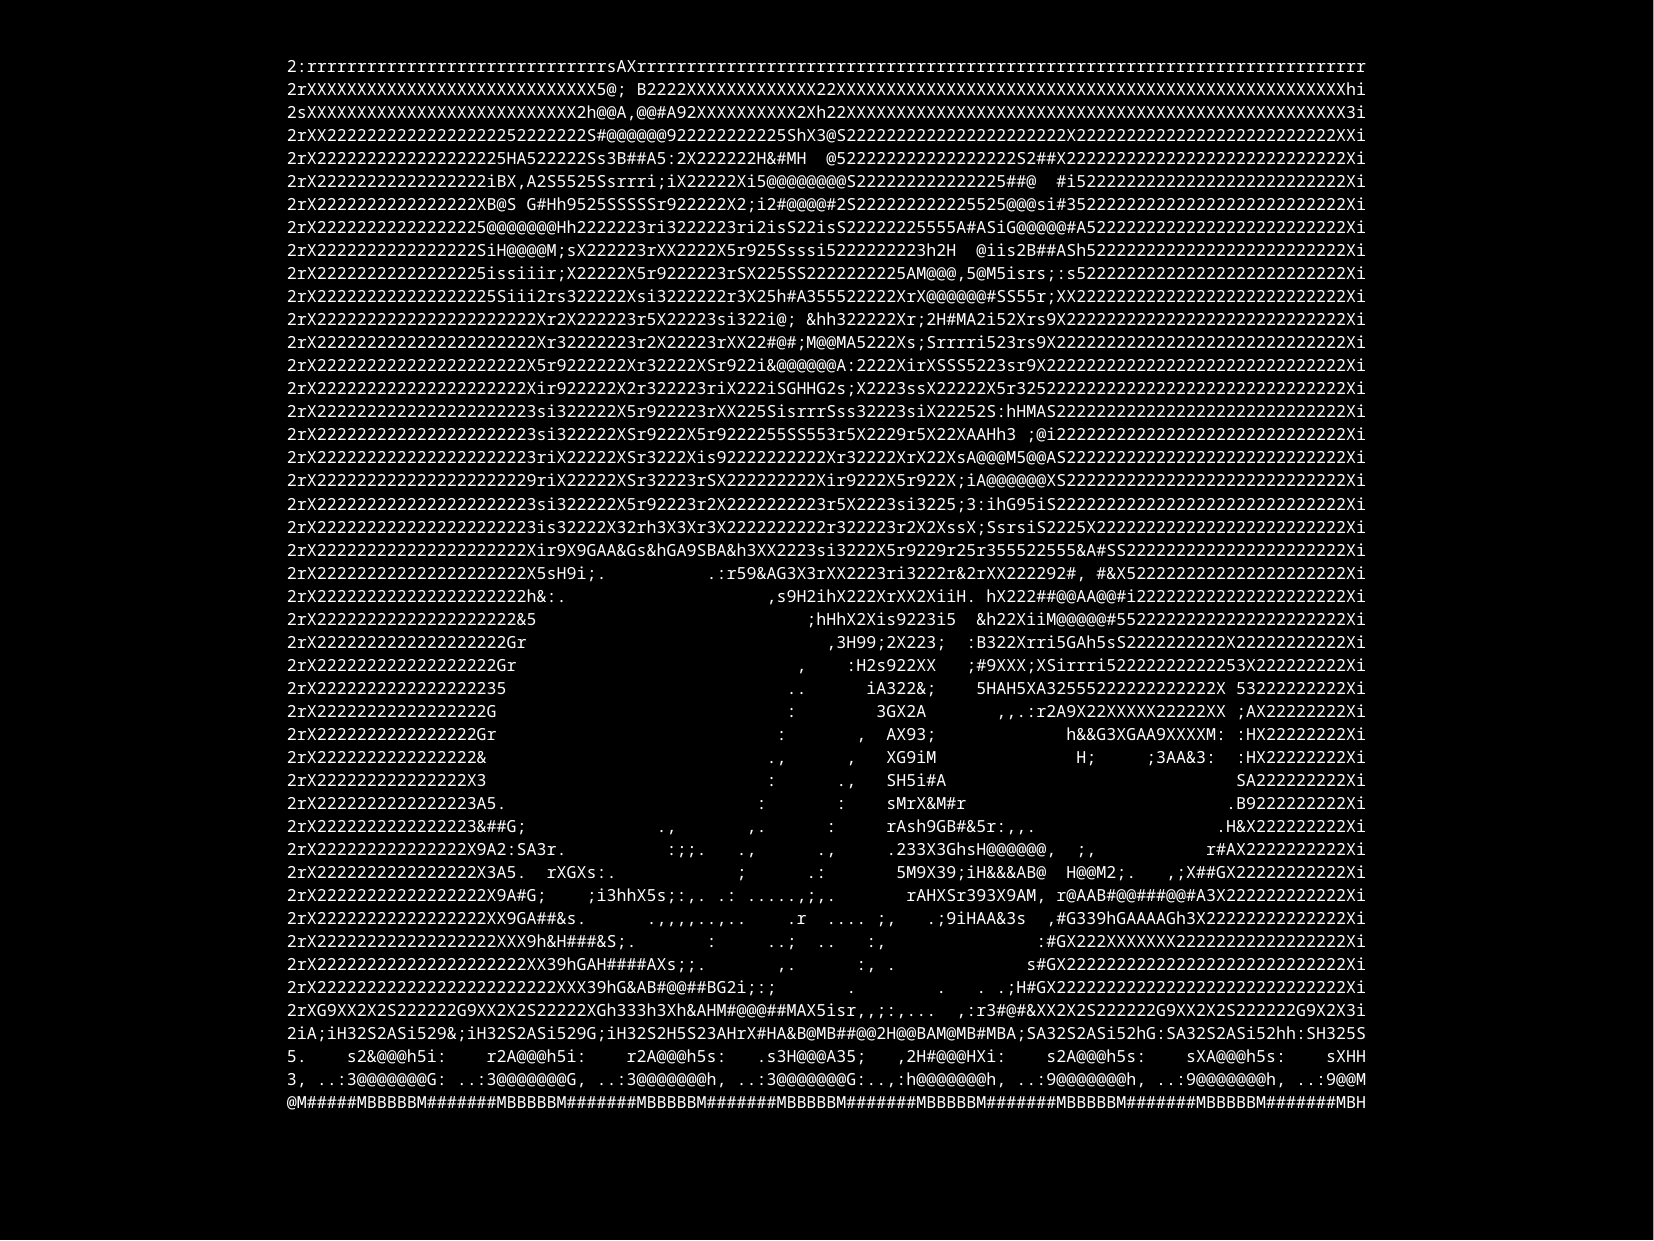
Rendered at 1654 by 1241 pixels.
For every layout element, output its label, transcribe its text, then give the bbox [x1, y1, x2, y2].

title 2:rrrrrrrrrrrrrrrrrrrrrrrrrrrrrrsAXrrrrrrrrrrrrrrrrrrrrrrrrrrrrrrrrrrrrrrrrrrrrrrrrrrrrrrrrrrrrrrrrrrrrrrrrr 2rXXXXXXXXXXXXXXXXXXXXXXXXXXXXX5@; B2222XXXXXXXXXXXXX22XXXXXXXXXXXXXXXXXXXXXXXXXXXXXXXXXXXXXXXXXXXXXXXXXXXhi 2sXXXXXXXXXXXXXXXXXXXXXXXXXXX2h@@A,@@#A92XXXXXXXXXX2Xh22XXXXXXXXXXXXXXXXXXXXXXXXXXXXXXXXXXXXXXXXXXXXXXXXXX3i 2rXX22222222222222222252222222S#@@@@@@922222222225ShX3@S2222222222222222222222X22222222222222222222222222XXi 2rX2222222222222222225HA522222Ss3B##A5:2X222222H&#MH @522222222222222222S2##X2222222222222222222222222222Xi 2rX22222222222222222iBX,A2S5525Ssrrri;iX22222Xi5@@@@@@@@S222222222222225##@ #i522222222222222222222222222Xi 2rX2222222222222222XB@S G#Hh9525SSSSSr922222X2;i2#@@@@#2S222222222225525@@@si#3522222222222222222222222222Xi 2rX22222222222222225@@@@@@@Hh2222223ri3222223ri2isS22isS22222225555A#ASiG@@@@@#A52222222222222222222222222Xi 2rX2222222222222222SiH@@@@M;sX222223rXX2222X5r925Ssssi5222222223h2H @iis2B##ASh52222222222222222222222222Xi 2rX22222222222222225issiiir;X22222X5r9222223rSX225SS2222222225AM@@@,5@M5isrs;:s522222222222222222222222222Xi 2rX222222222222222225Siii2rs322222Xsi3222222r3X25h#A355522222XrX@@@@@@#SS55r;XX222222222222222222222222222Xi 2rX2222222222222222222222Xr2X222223r5X22223si322i@; &hh322222Xr;2H#MA2i52Xrs9X2222222222222222222222222222Xi 2rX2222222222222222222222Xr32222223r2X22223rXX22#@#;M@@MA5222Xs;Srrrri523rs9X22222222222222222222222222222Xi 2rX222222222222222222222X5r9222222Xr32222XSr922i&@@@@@@A:2222XirXSSS5223sr9X222222222222222222222222222222Xi 2rX222222222222222222222Xir922222X2r322223riX222iSGHHG2s;X2223ssX22222X5r325222222222222222222222222222222Xi 2rX2222222222222222222223si322222X5r922223rXX225SisrrrSss32223siX22252S:hHMAS22222222222222222222222222222Xi 2rX2222222222222222222223si322222XSr9222X5r9222255SS553r5X2229r5X22XAAHh3 ;@i22222222222222222222222222222Xi 2rX2222222222222222222223riX22222XSr3222Xis92222222222Xr32222XrX22XsA@@@M5@@AS2222222222222222222222222222Xi 2rX2222222222222222222229riX22222XSr32223rSX222222222Xir9222X5r922X;iA@@@@@@XS2222222222222222222222222222Xi 2rX2222222222222222222223si322222X5r92223r2X2222222223r5X2223si3225;3:ihG95iS22222222222222222222222222222Xi 2rX2222222222222222222223is32222X32rh3X3Xr3X2222222222r322223r2X2XssX;SsrsiS2225X2222222222222222222222222Xi 2rX222222222222222222222Xir9X9GAA&Gs&hGA9SBA&h3XX2223si3222X5r9229r25r355522555&A#SS2222222222222222222222Xi 2rX222222222222222222222X5sH9i;. .:r59&AG3X3rXX2223ri3222r&2rXX222292#, #&X5222222222222222222222Xi 2rX222222222222222222222h&:. ,s9H2ihX222XrXX2XiiH. hX222##@@AA@@#i222222222222222222222Xi 2rX22222222222222222222&5 ;hHhX2Xis9223i5 &h22XiiM@@@@@#55222222222222222222222Xi 2rX2222222222222222222Gr ,3H99;2X223; :B322Xrri5GAh5sS2222222222X22222222222Xi 2rX222222222222222222Gr , :H2s922XX ;#9XXX;XSirrri52222222222253X222222222Xi 2rX2222222222222222235 .. iA322&; 5HAH5XA32555222222222222X 53222222222Xi 2rX22222222222222222G : 3GX2A ,,.:r2A9X22XXXXX22222XX ;AX22222222Xi 2rX2222222222222222Gr : , AX93; h&&G3XGAA9XXXXM: :HX22222222Xi 2rX2222222222222222& ., , XG9iM H; ;3AA&3: :HX22222222Xi 2rX222222222222222X3 : ., SH5i#A SA222222222Xi 2rX2222222222222223A5. : : sMrX&M#r .B9222222222Xi 2rX2222222222222223&##G; ., ,. : rAsh9GB#&5r:,,. .H&X222222222Xi 2rX222222222222222X9A2:SA3r. :;;. ., ., .233X3GhsH@@@@@@, ;, r#AX2222222222Xi 2rX2222222222222222X3A5. rXGXs:. ; .: 5M9X39;iH&&&AB@ H@@M2;. ,;X##GX22222222222Xi 2rX22222222222222222X9A#G; ;i3hhX5s;:,. .: .....,;,. rAHXSr393X9AM, r@AAB#@@###@@#A3X222222222222Xi 2rX22222222222222222XX9GA##&s. .,,,,..,.. .r .... ;, .;9iHAA&3s ,#G339hGAAAAGh3X22222222222222Xi 2rX222222222222222222XXX9h&H###&S;. : ..; .. :, :#GX222XXXXXXX22222222222222222Xi 2rX222222222222222222222XX39hGAH####AXs;;. ,. :, . s#GX2222222222222222222222222222Xi 2rX222222222222222222222222XXX39hG&AB#@@##BG2i;:; . . . .;H#GX22222222222222222222222222222Xi 2rXG9XX2X2S222222G9XX2X2S22222XGh333h3Xh&AHM#@@@##MAX5isr,,;:,... ,:r3#@#&XX2X2S222222G9XX2X2S222222G9X2X3i 2iA;iH32S2ASi529&;iH32S2ASi529G;iH32S2H5S23AHrX#HA&B@MB##@@2H@@BAM@MB#MBA;SA32S2ASi52hG:SA32S2ASi52hh:SH325S 5. s2&@@@h5i: r2A@@@h5i: r2A@@@h5s: .s3H@@@A35; ,2H#@@@HXi: s2A@@@h5s: sXA@@@h5s: sXHH 3, ..:3@@@@@@@G: ..:3@@@@@@@G, ..:3@@@@@@@h, ..:3@@@@@@@G:..,:h@@@@@@@h, ..:9@@@@@@@h, ..:9@@@@@@@h, ..:9@@M @M#####MBBBBBM#######MBBBBBM#######MBBBBBM#######MBBBBBM#######MBBBBBM#######MBBBBBM#######MBBBBBM#######MBH [82, 127, 1571, 1041]
